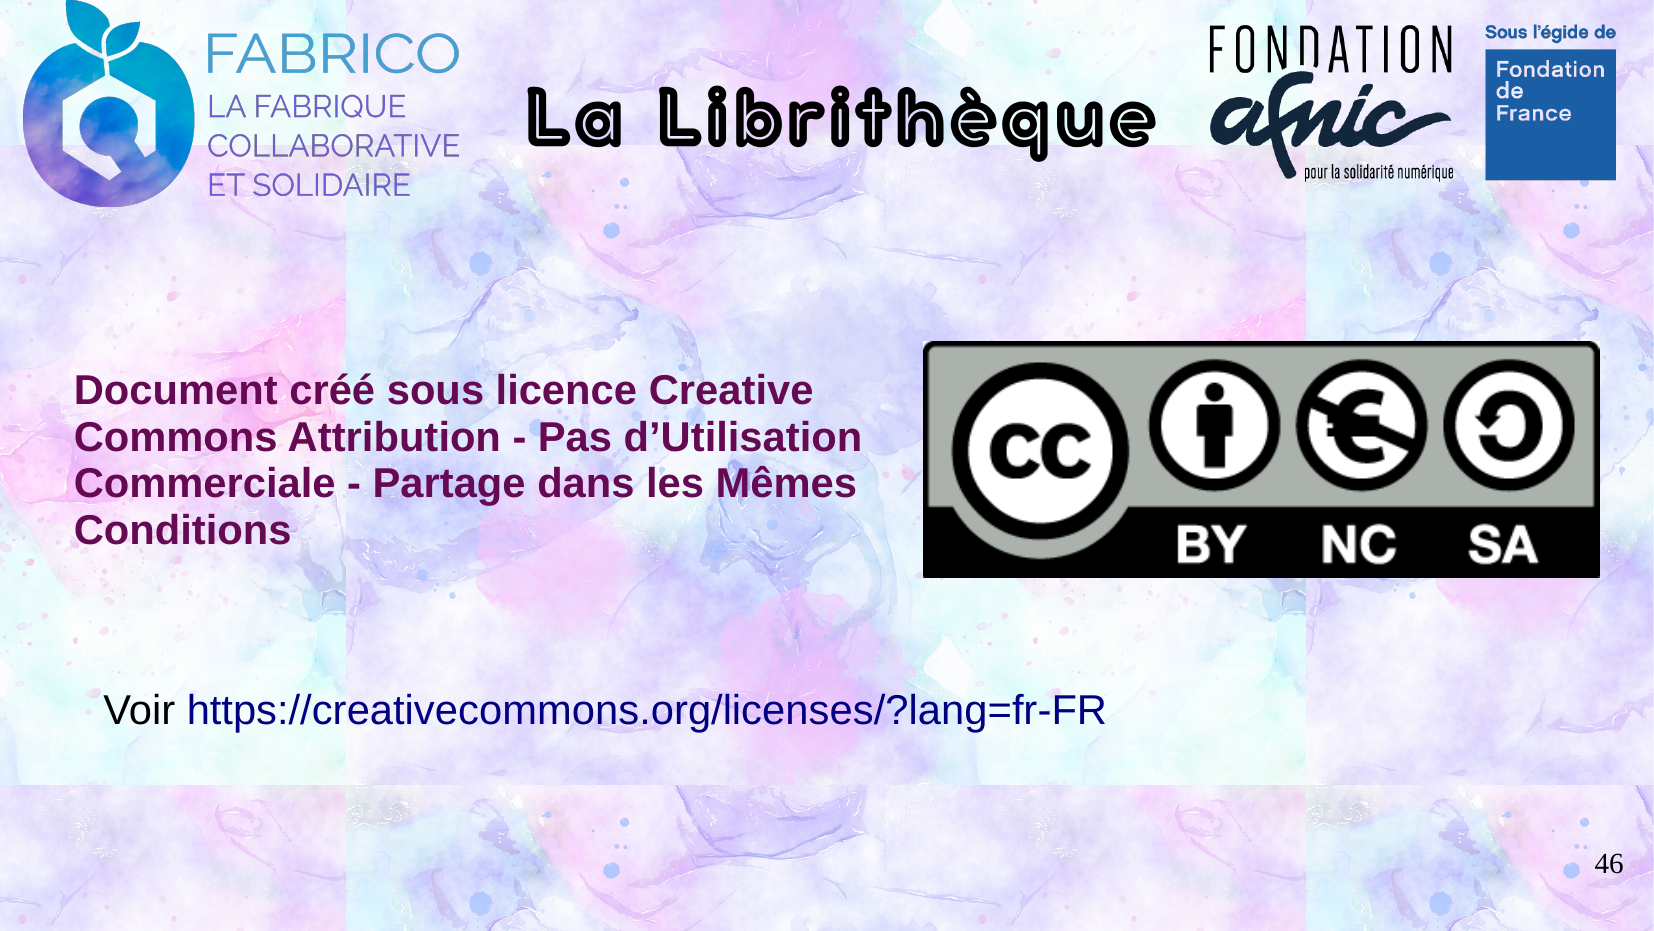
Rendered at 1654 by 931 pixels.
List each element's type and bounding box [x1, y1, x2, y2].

picture [923, 341, 1600, 578]
picture [23, 0, 459, 207]
picture [503, 0, 1653, 207]
